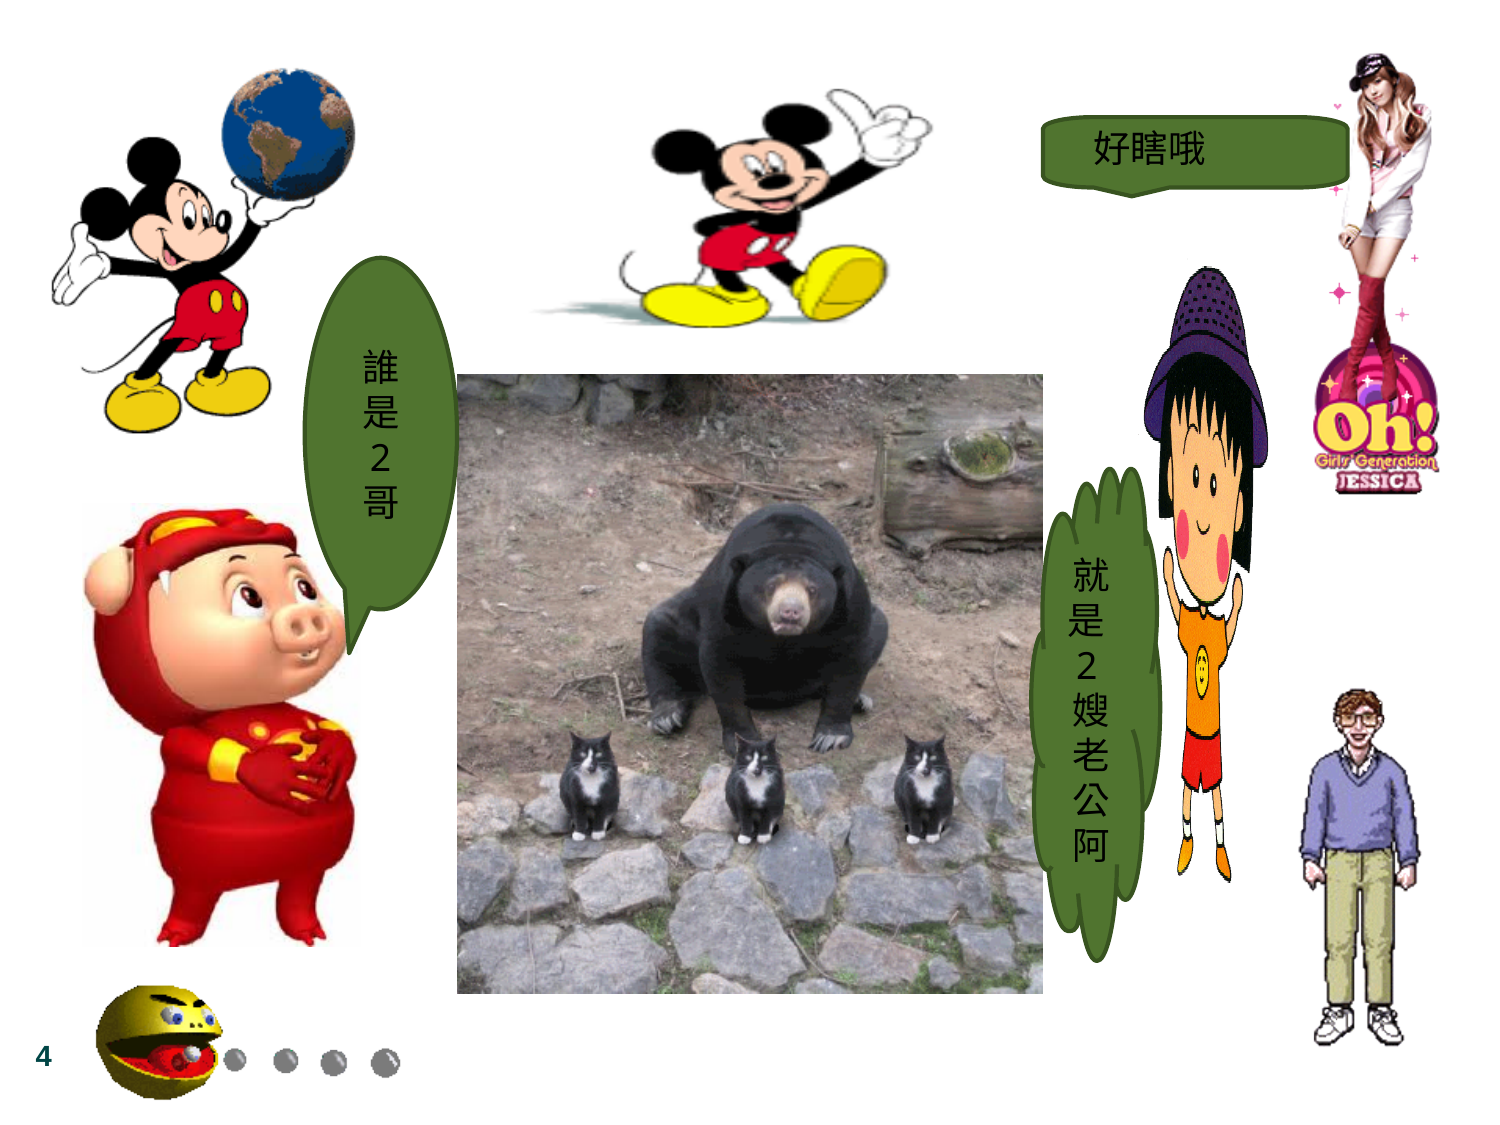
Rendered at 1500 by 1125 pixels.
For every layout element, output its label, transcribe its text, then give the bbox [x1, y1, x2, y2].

picture [457, 375, 1043, 994]
picture [93, 984, 407, 1105]
picture [527, 70, 938, 333]
text_box [1042, 117, 1078, 187]
text_box 就是2嫂老公阿 [1031, 468, 1161, 962]
picture [46, 23, 371, 443]
picture [82, 503, 361, 947]
text_box 誰 是 2 哥 [304, 257, 458, 654]
text_box [1336, 121, 1348, 184]
picture [1312, 46, 1441, 496]
picture [1125, 224, 1273, 977]
text_box 好瞎哦 [1078, 117, 1336, 224]
text_box [0, 1025, 88, 1088]
picture [1289, 679, 1427, 1052]
